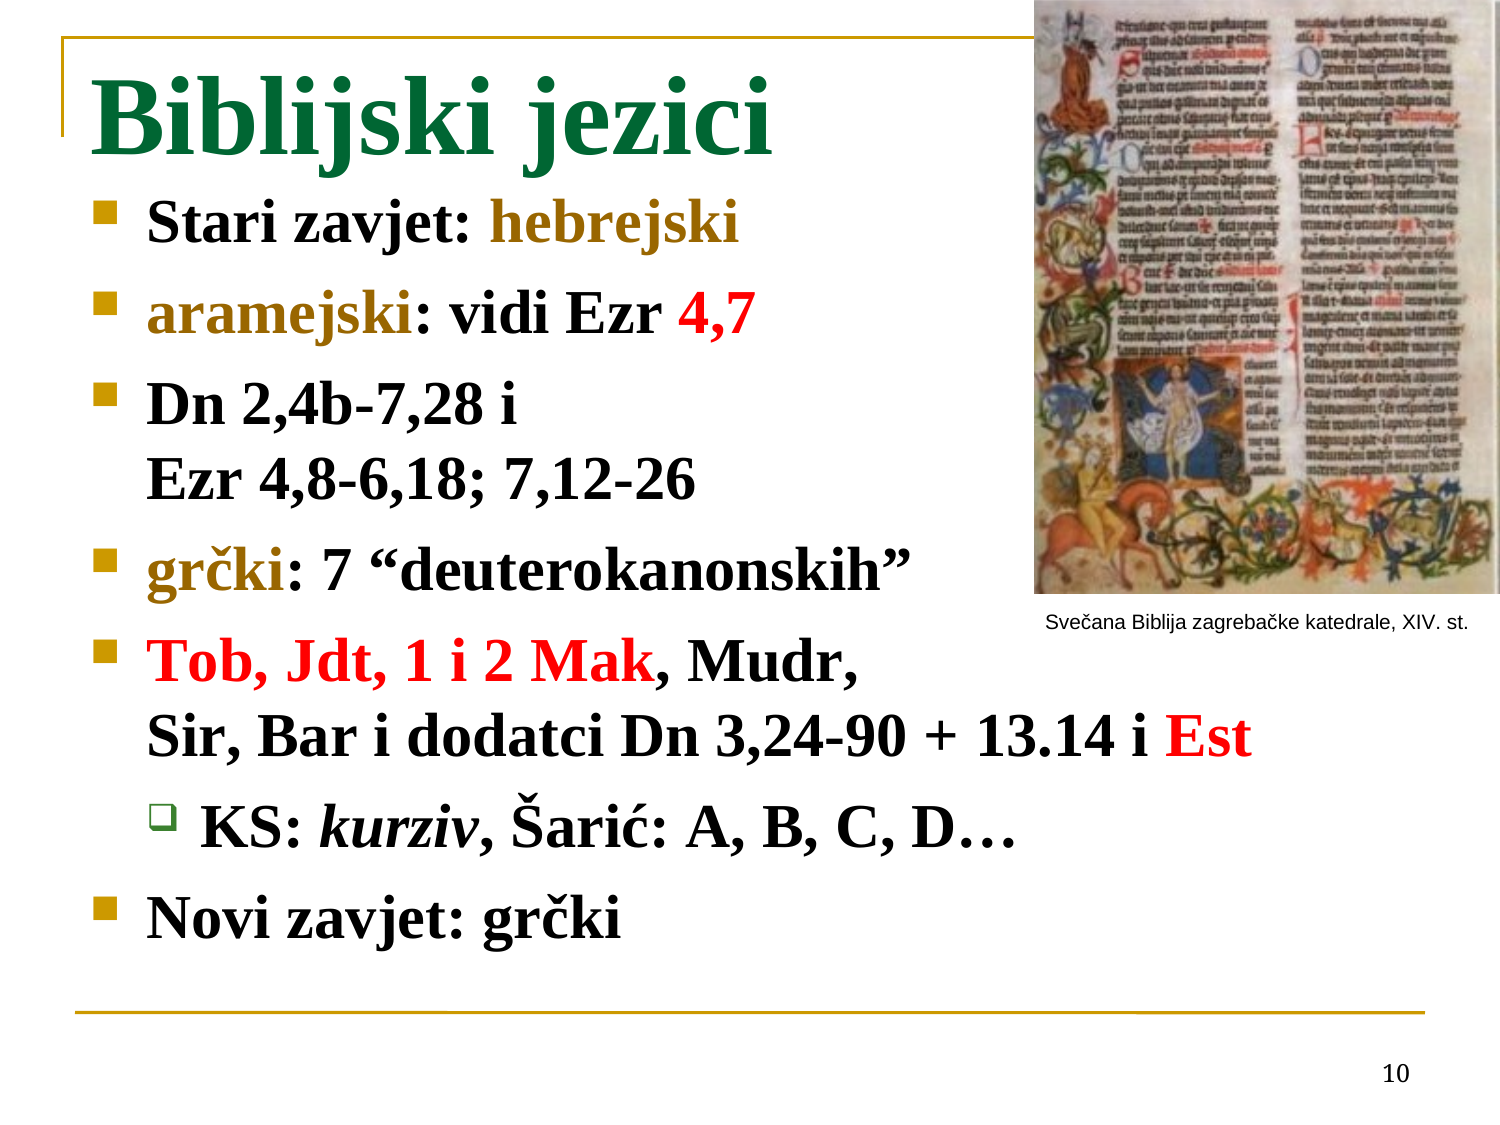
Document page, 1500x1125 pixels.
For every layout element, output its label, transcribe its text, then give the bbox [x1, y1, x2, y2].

text_box <number> [1074, 1024, 1426, 1100]
text_box Stari zavjet: hebrejski aramejski: vidi Ezr 4,7 Dn 2,4b-7,28 i Ezr 4,8-6,18; 7,12-26 grčki: 7 “deuterokanonskih” Tob, Jdt, 1 i 2 Mak, Mudr, Sir, Bar i dodatci Dn 3,24-90 + 13.14 i Est KS: kurziv, Šarić: A, B, C, D… Novi zavjet: grčki [75, 172, 1426, 1006]
text_box Biblijski jezici [75, 45, 1034, 172]
text_box Svečana Biblija zagrebačke katedrale, XIV. st. [1030, 601, 1500, 642]
picture [1034, 0, 1500, 594]
